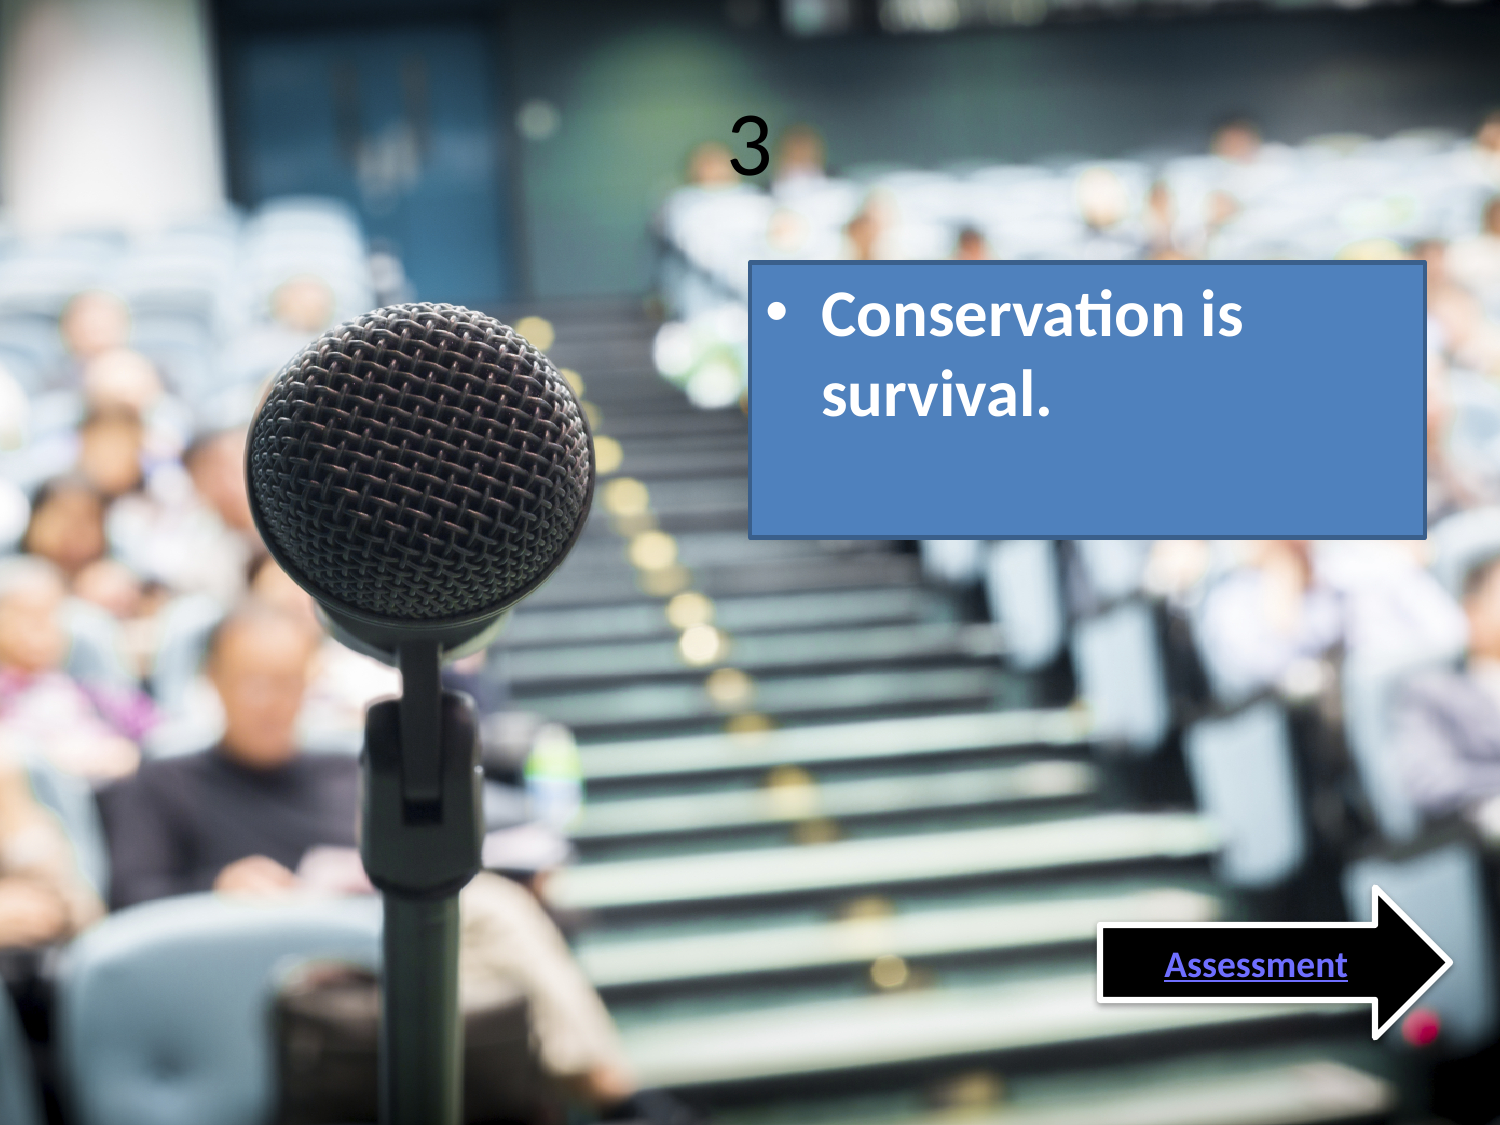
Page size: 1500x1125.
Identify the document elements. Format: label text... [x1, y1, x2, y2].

title 3 [75, 45, 1425, 233]
text_box Assessment [1100, 887, 1451, 1038]
picture [0, 0, 1500, 1125]
list Conservation is survival. [750, 262, 1425, 538]
